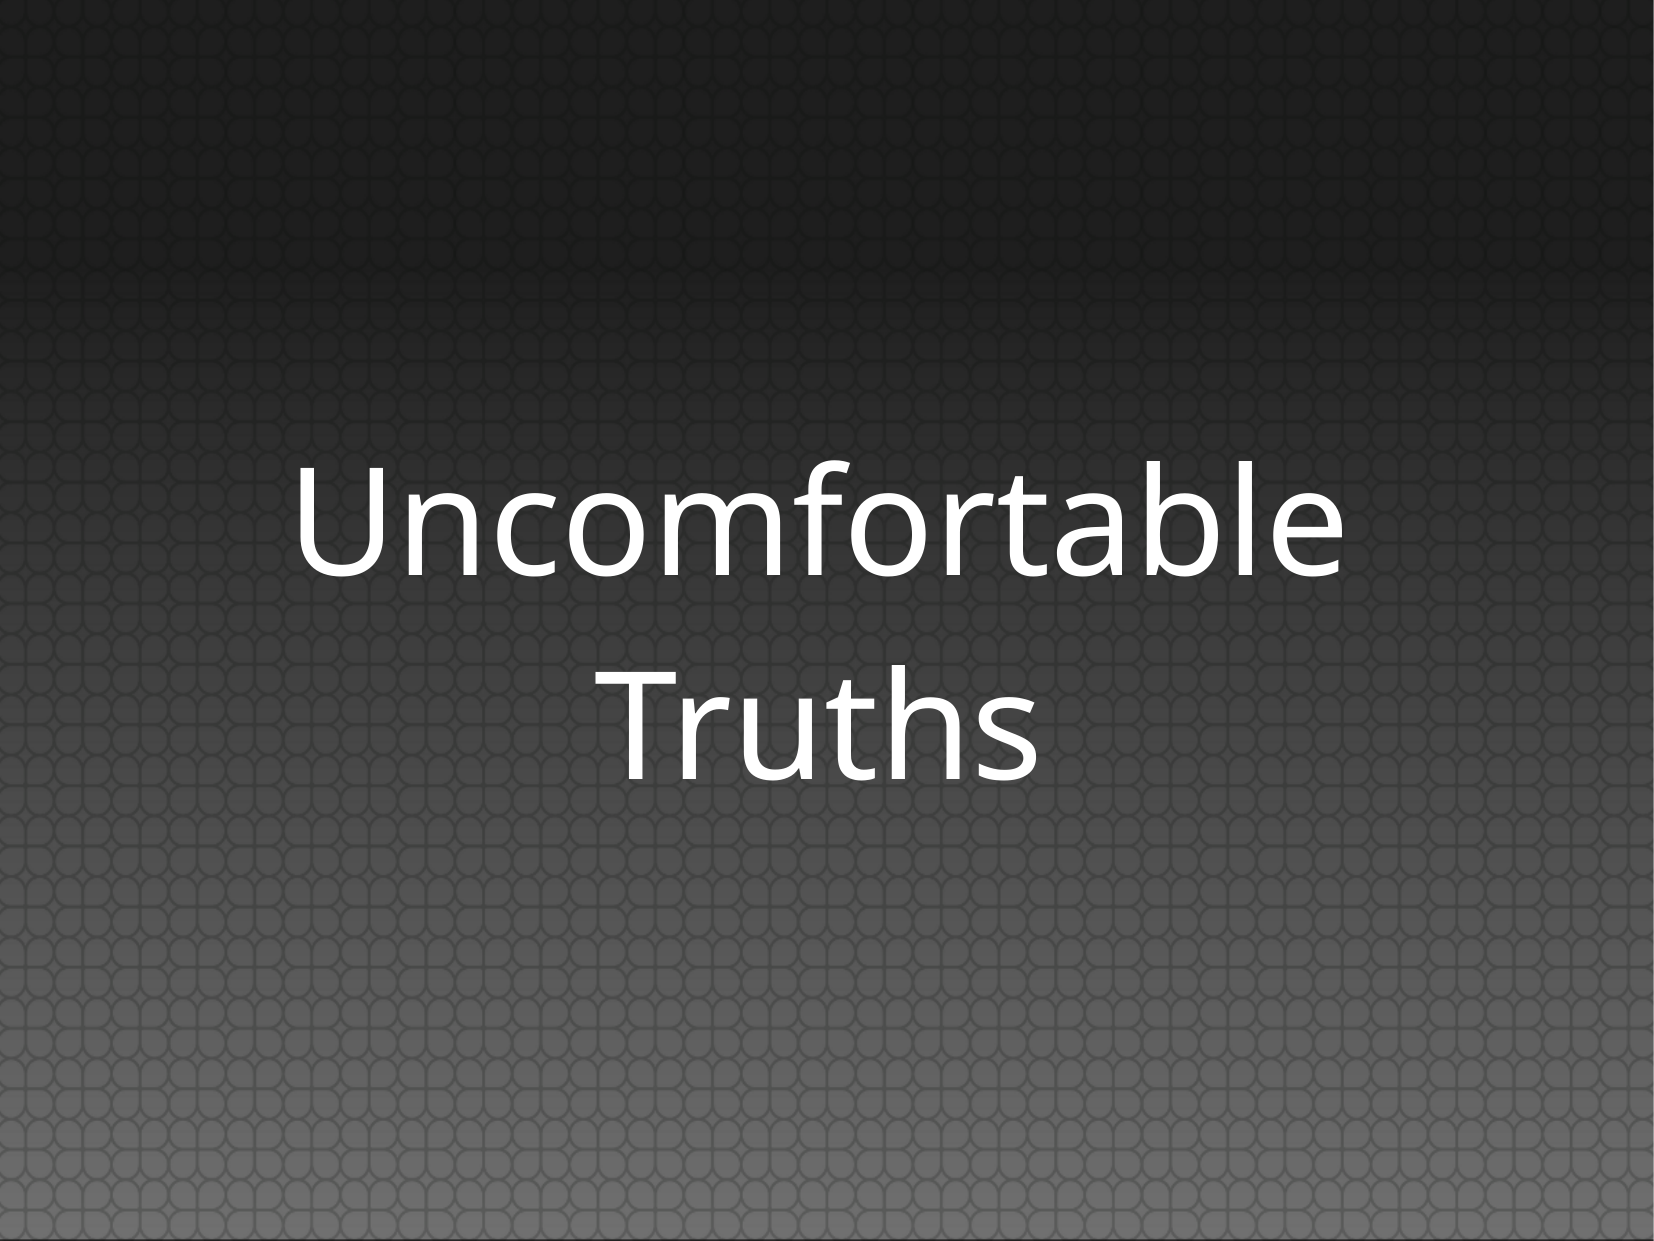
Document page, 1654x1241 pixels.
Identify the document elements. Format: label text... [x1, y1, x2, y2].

picture [0, 0, 1654, 1241]
title Uncomfortable Truths [75, 451, 1564, 787]
